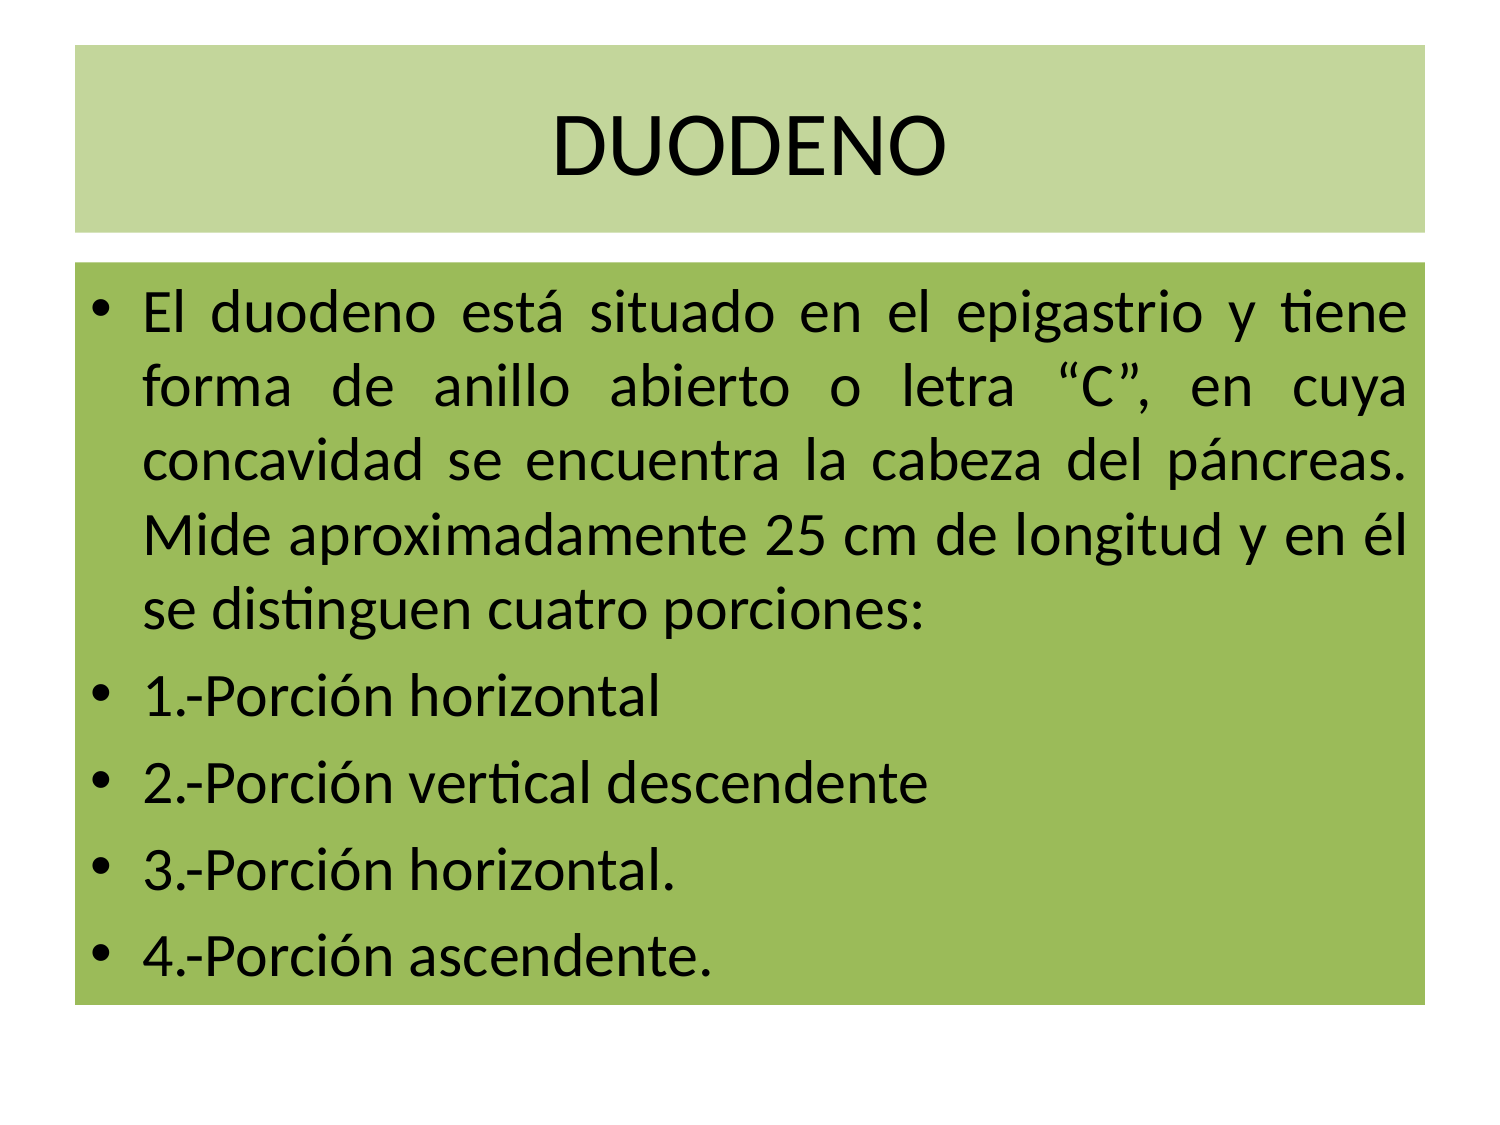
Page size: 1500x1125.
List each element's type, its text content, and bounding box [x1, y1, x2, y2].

list El duodeno está situado en el epigastrio y tiene forma de anillo abierto o letra “C”, en cuya concavidad se encuentra la cabeza del páncreas. Mide aproximadamente 25 cm de longitud y en él se distinguen cuatro porciones: 1.-Porción horizontal 2.-Porción vertical descendente 3.-Porción horizontal. 4.-Porción ascendente. [75, 262, 1425, 1005]
title DUODENO [75, 45, 1425, 233]
